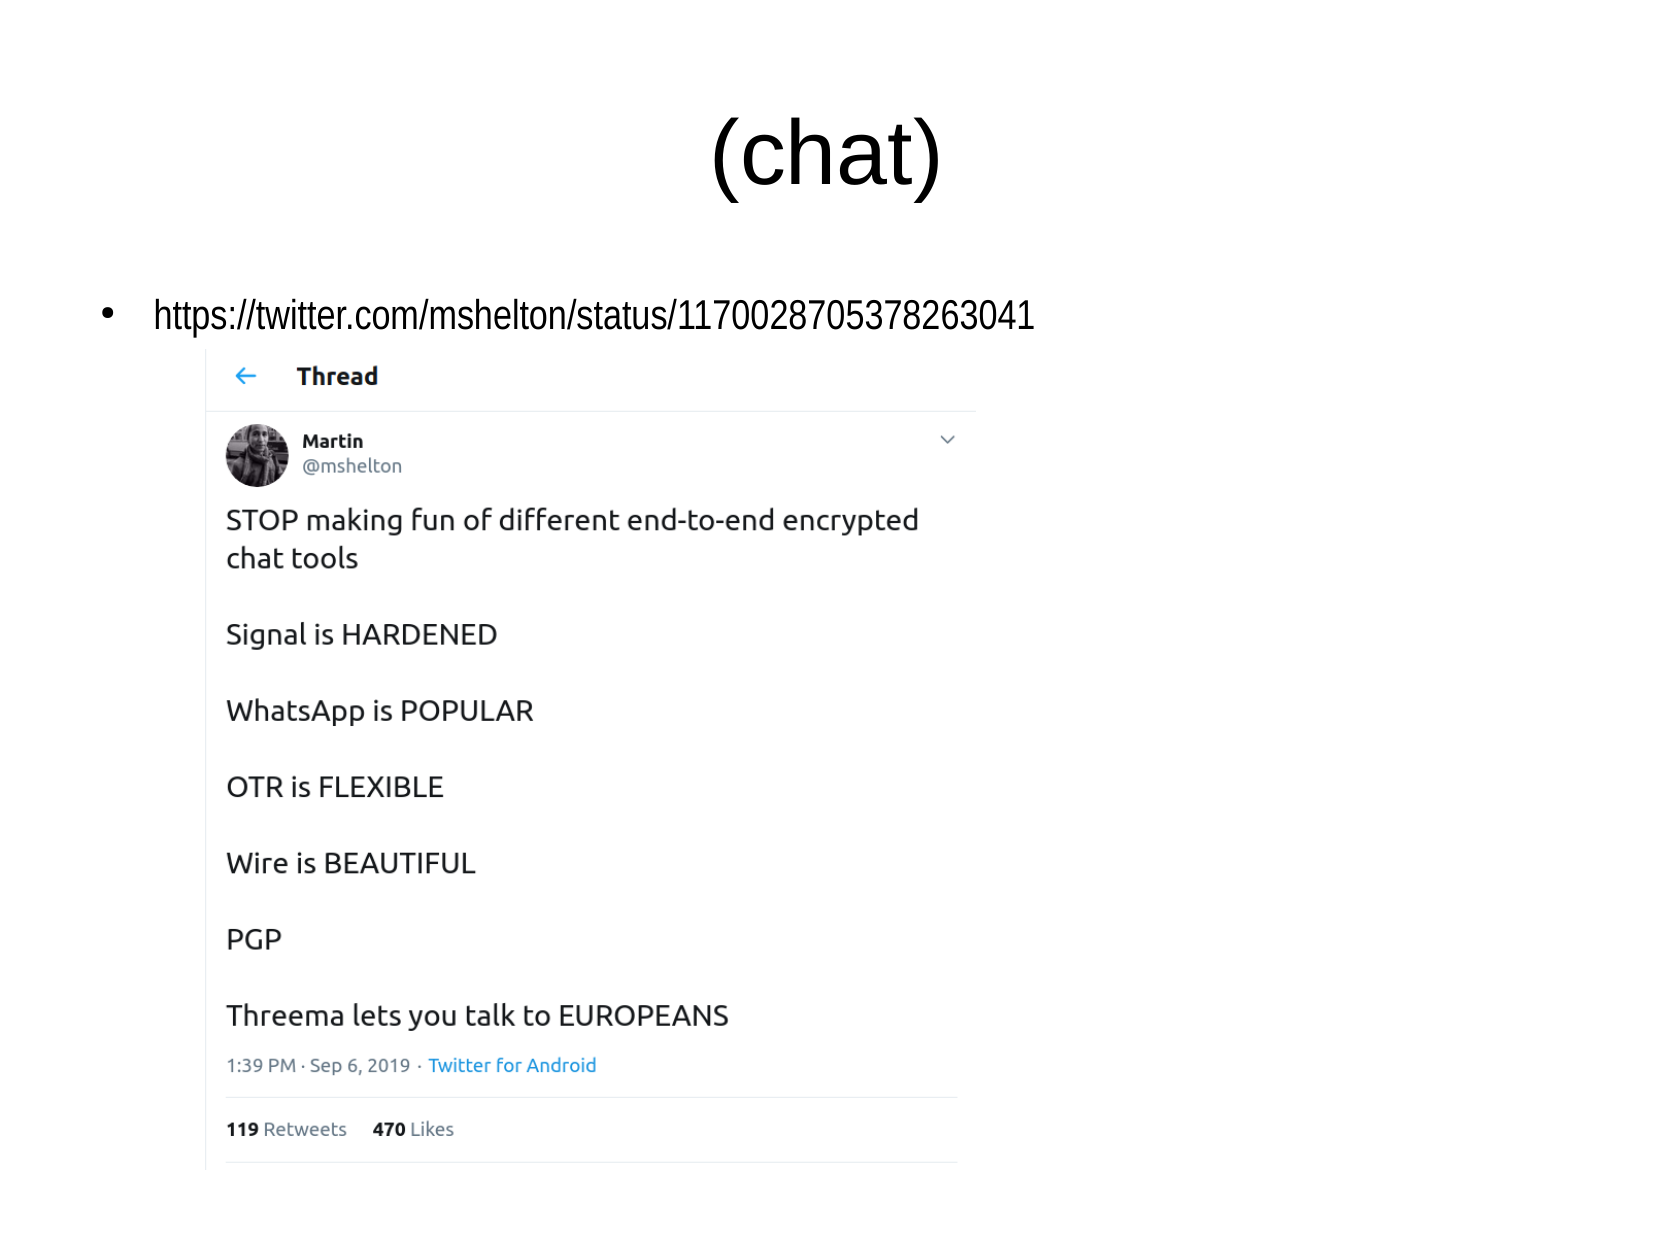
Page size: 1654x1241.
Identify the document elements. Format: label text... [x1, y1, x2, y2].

list https://twitter.com/mshelton/status/1170028705378263041 [82, 290, 1571, 1010]
title (chat) [82, 49, 1571, 257]
picture [200, 349, 976, 1171]
